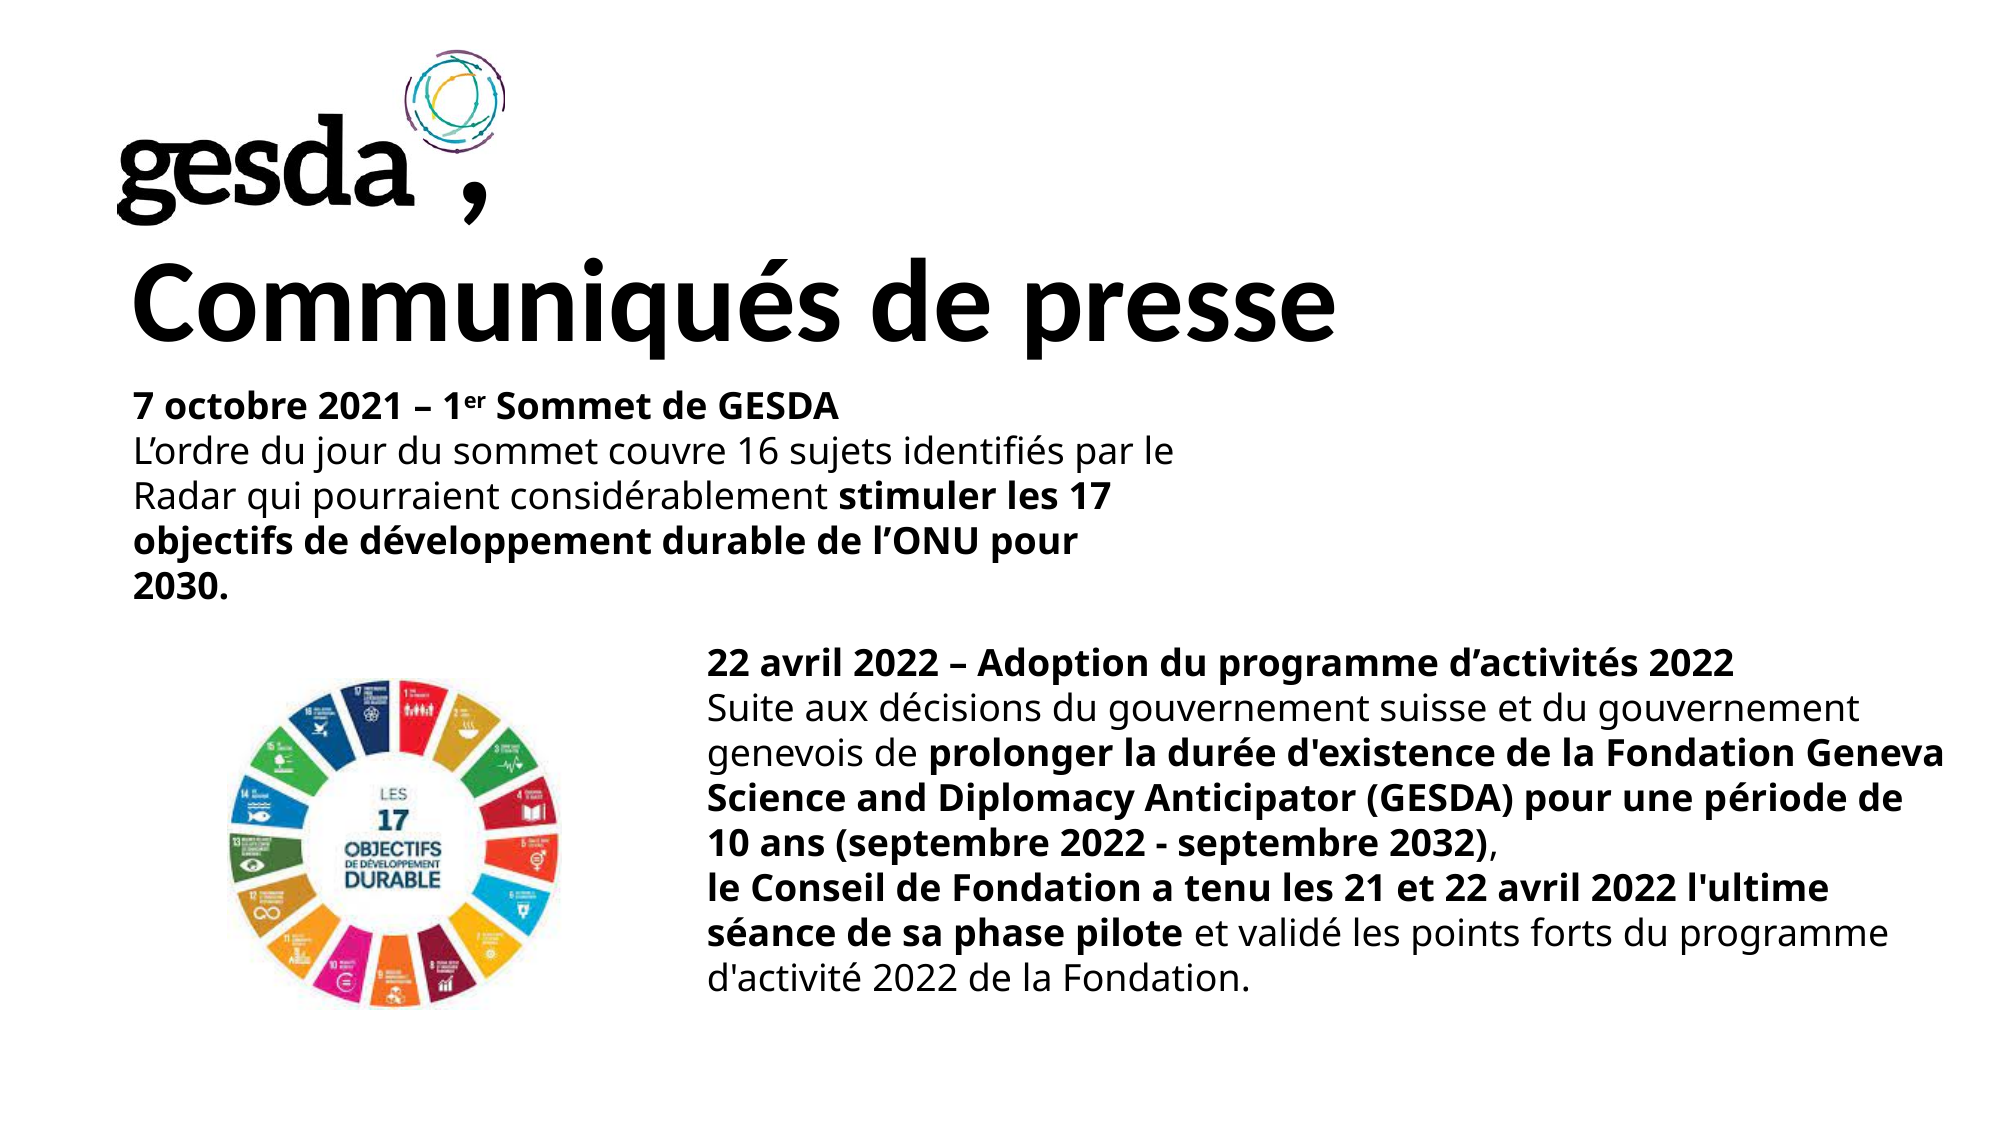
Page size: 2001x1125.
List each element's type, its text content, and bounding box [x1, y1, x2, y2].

text_box 7 octobre 2021 – 1er Sommet de GESDA L’ordre du jour du sommet couvre 16 sujets identifiés par le Radar qui pourraient considérablement stimuler les 17 objectifs de développement durable de l’ONU pour 2030. [117, 374, 1200, 615]
picture [227, 678, 562, 1010]
text_box 22 avril 2022 – Adoption du programme d’activités 2022 Suite aux décisions du gouvernement suisse et du gouvernement genevois de prolonger la durée d'existence de la Fondation Geneva Science and Diplomacy Anticipator (GESDA) pour une période de 10 ans (septembre 2022 - septembre 2032), le Conseil de Fondation a tenu les 21 et 22 avril 2022 l'ultime séance de sa phase pilote et validé les points forts du programme d'activité 2022 de la Fondation. [691, 631, 1963, 1007]
text_box , Communiqués de presse [117, 60, 1883, 375]
picture [117, 36, 505, 60]
